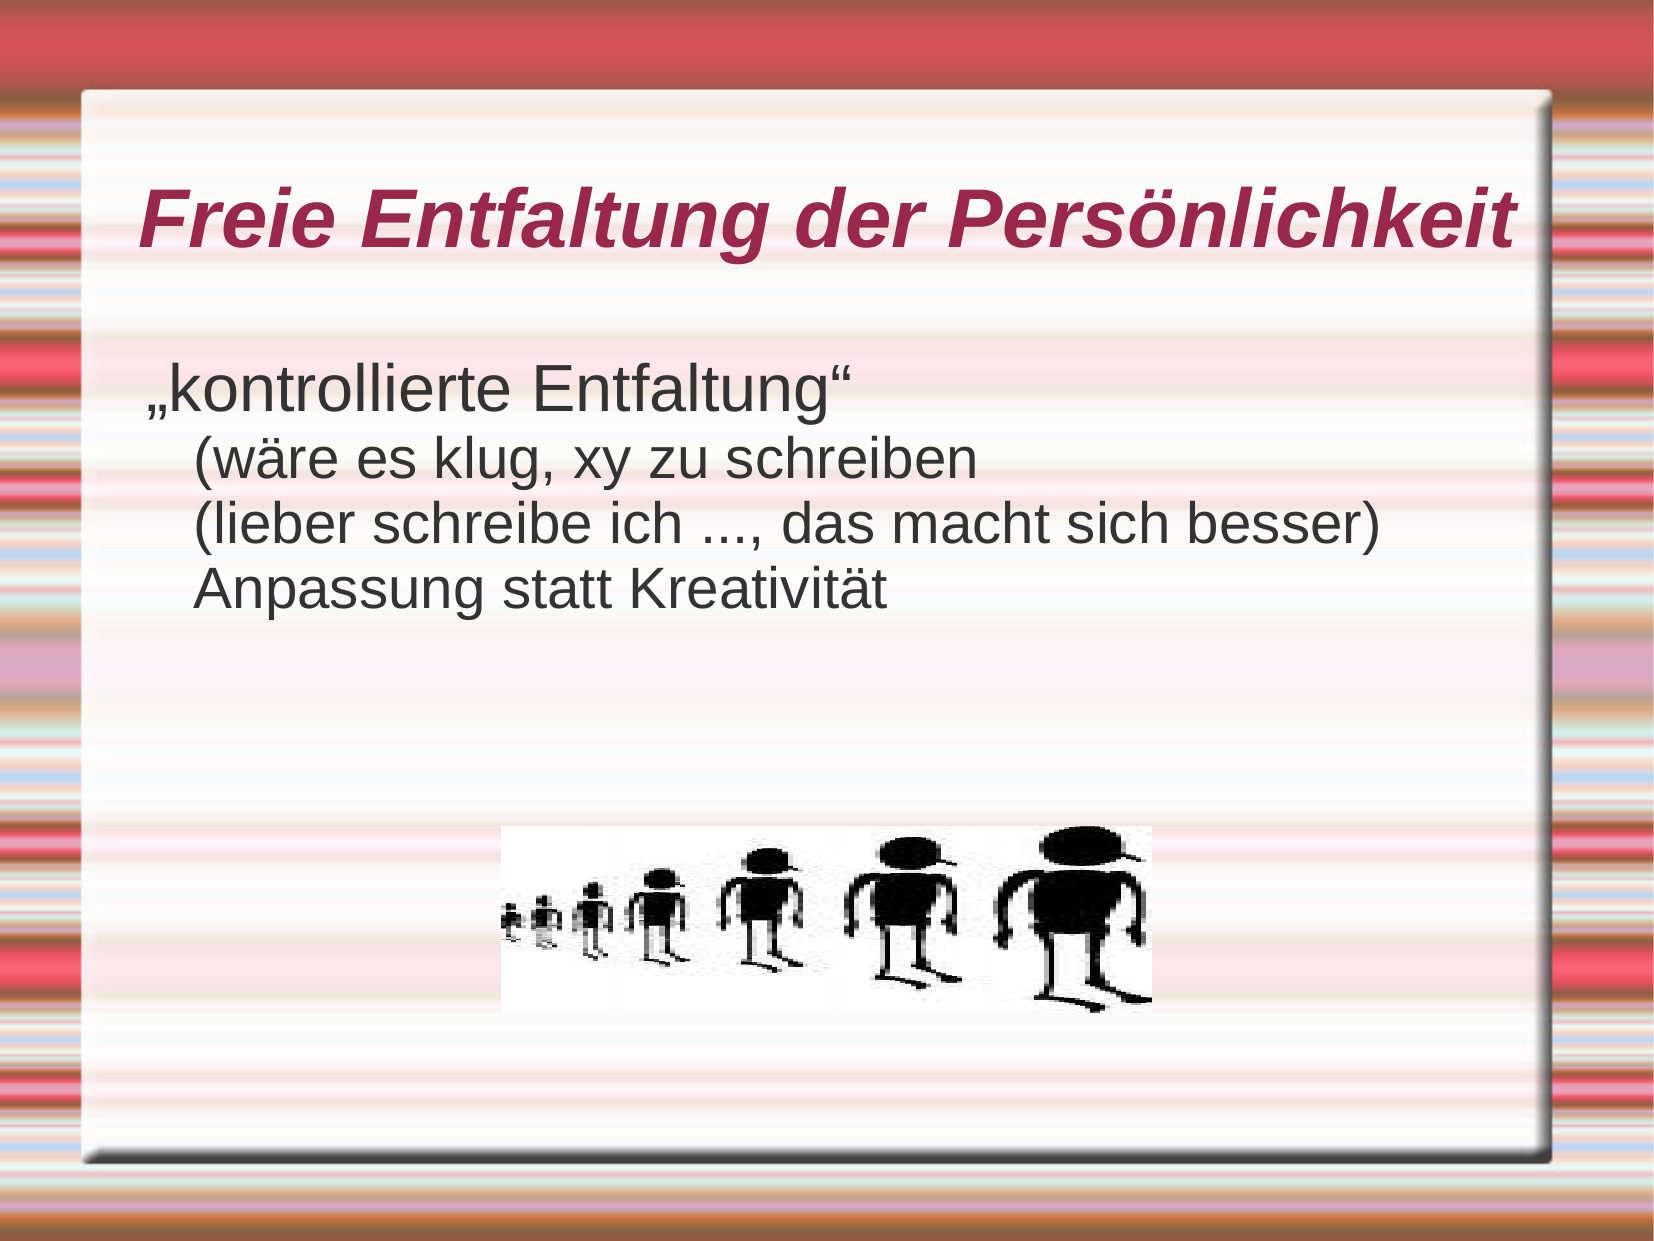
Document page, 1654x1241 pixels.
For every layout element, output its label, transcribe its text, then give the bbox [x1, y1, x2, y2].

title Freie Entfaltung der Persönlichkeit [121, 114, 1534, 322]
list „kontrollierte Entfaltung“ (wäre es klug, xy zu schreiben (lieber schreibe ich ..., das macht sich besser) Anpassung statt Kreativität [134, 350, 1516, 1133]
picture [0, 0, 1654, 1241]
